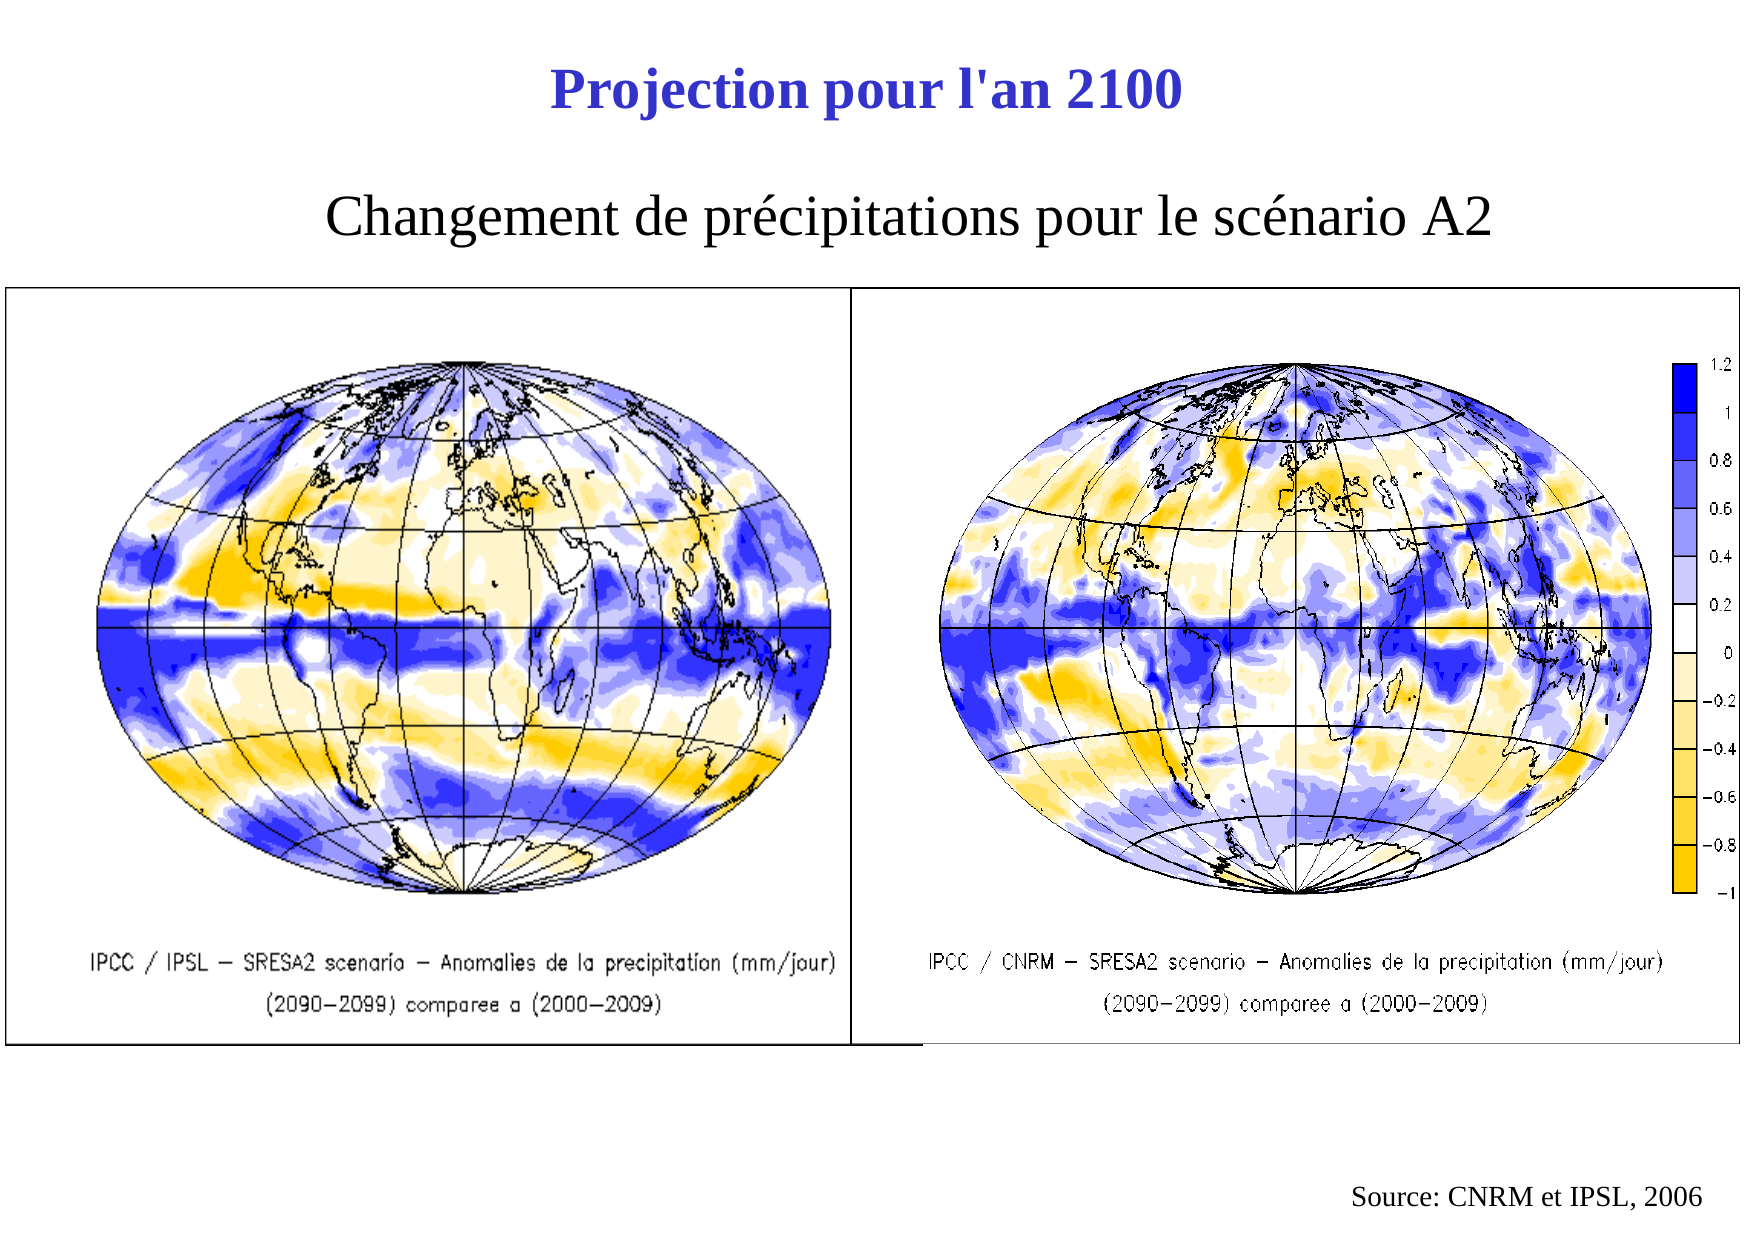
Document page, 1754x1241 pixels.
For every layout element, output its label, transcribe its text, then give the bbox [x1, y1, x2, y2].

text_box Source: CNRM et IPSL, 2006 [1219, 1174, 1719, 1221]
text_box Projection pour l'an 2100 [111, 52, 1624, 129]
picture [5, 287, 1740, 1046]
text_box Changement de précipitations pour le scénario A2 [255, 180, 1560, 249]
